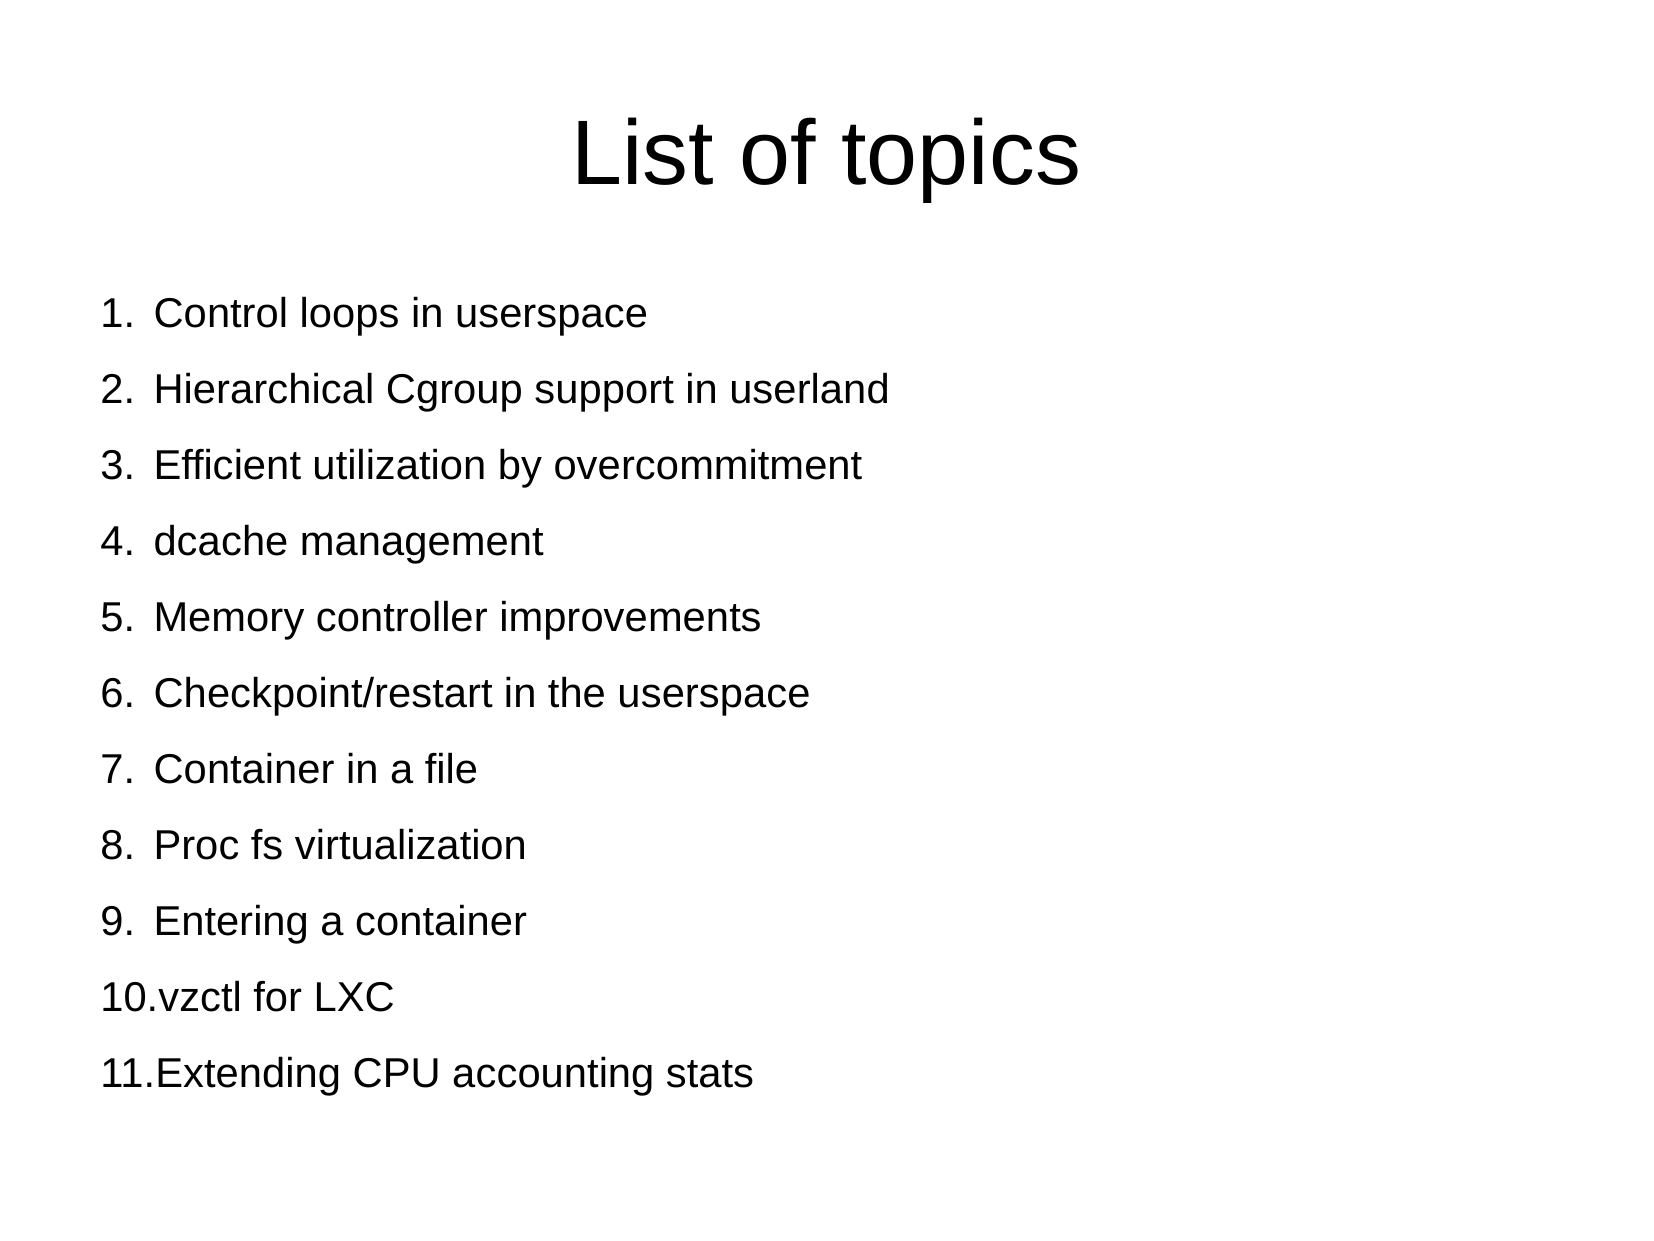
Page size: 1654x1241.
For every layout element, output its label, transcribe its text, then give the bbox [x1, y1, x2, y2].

list Control loops in userspace Hierarchical Cgroup support in userland Efficient utilization by overcommitment dcache management Memory controller improvements Checkpoint/restart in the userspace Container in a file Proc fs virtualization Entering a container vzctl for LXC Extending CPU accounting stats [82, 290, 1571, 1109]
title List of topics [82, 49, 1571, 257]
